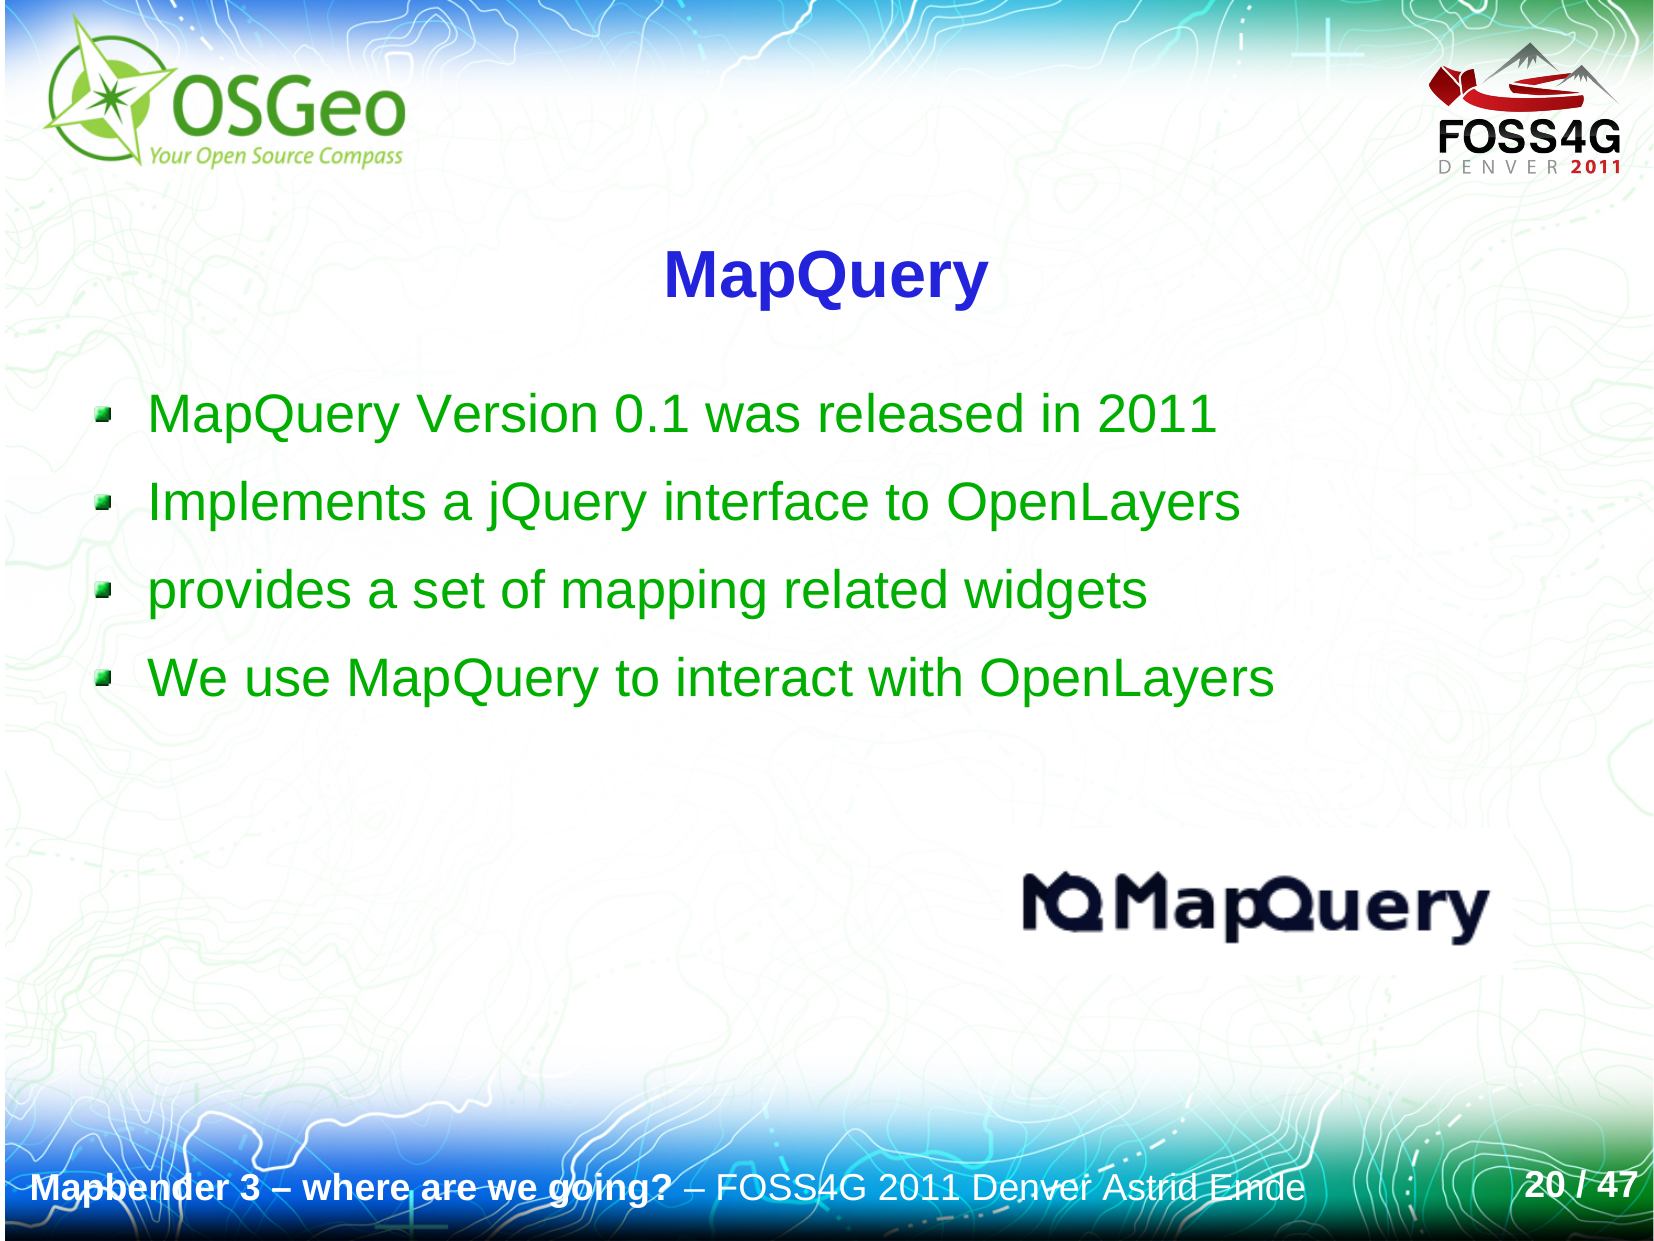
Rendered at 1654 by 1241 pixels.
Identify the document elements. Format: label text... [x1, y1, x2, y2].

title MapQuery [82, 208, 1571, 342]
list MapQuery Version 0.1 was released in 2011 Implements a jQuery interface to OpenLayers provides a set of mapping related widgets We use MapQuery to interact with OpenLayers [76, 383, 1565, 1188]
picture [5, 0, 1654, 1241]
